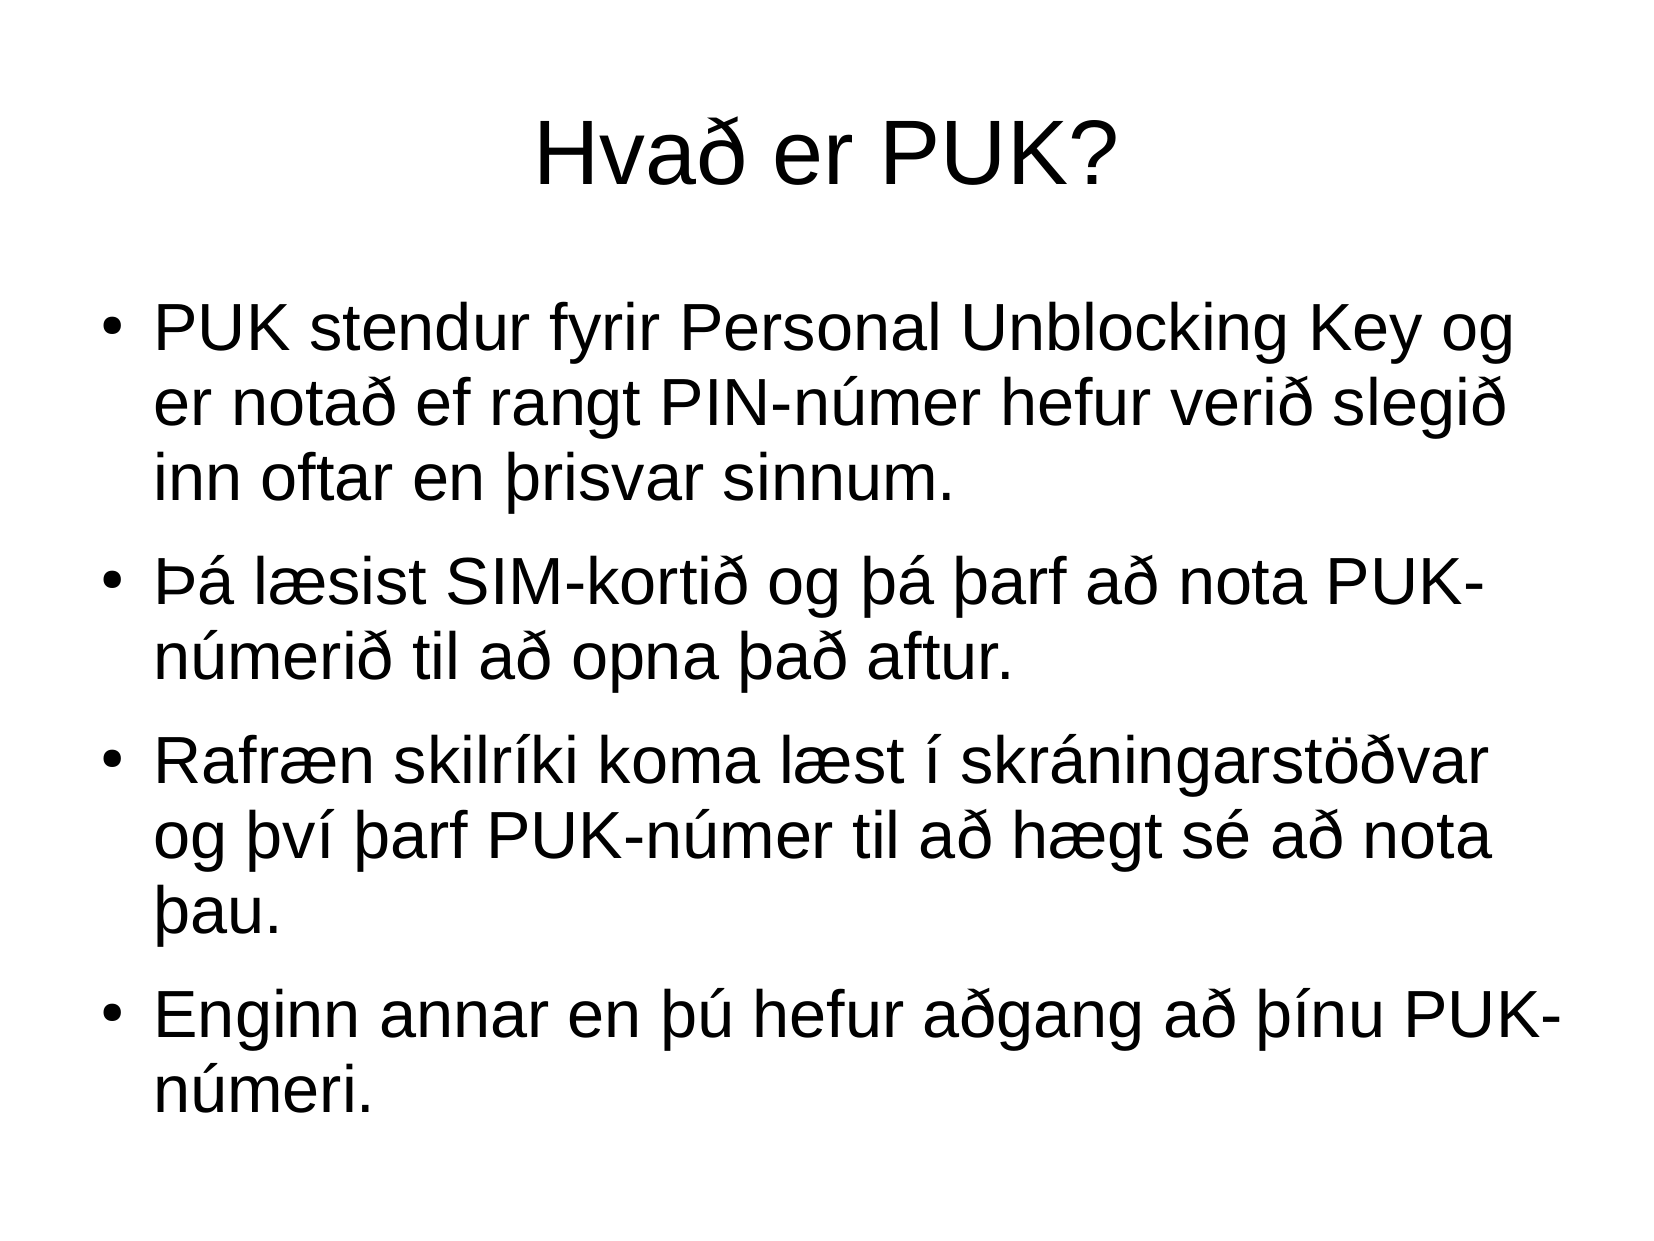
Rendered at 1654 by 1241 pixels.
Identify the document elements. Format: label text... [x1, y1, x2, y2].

list PUK stendur fyrir Personal Unblocking Key og er notað ef rangt PIN-númer hefur verið slegið inn oftar en þrisvar sinnum. Þá læsist SIM-kortið og þá þarf að nota PUK-númerið til að opna það aftur. Rafræn skilríki koma læst í skráningarstöðvar og því þarf PUK-númer til að hægt sé að nota þau. Enginn annar en þú hefur aðgang að þínu PUK-númeri. [82, 290, 1571, 1122]
title Hvað er PUK? [82, 56, 1571, 250]
